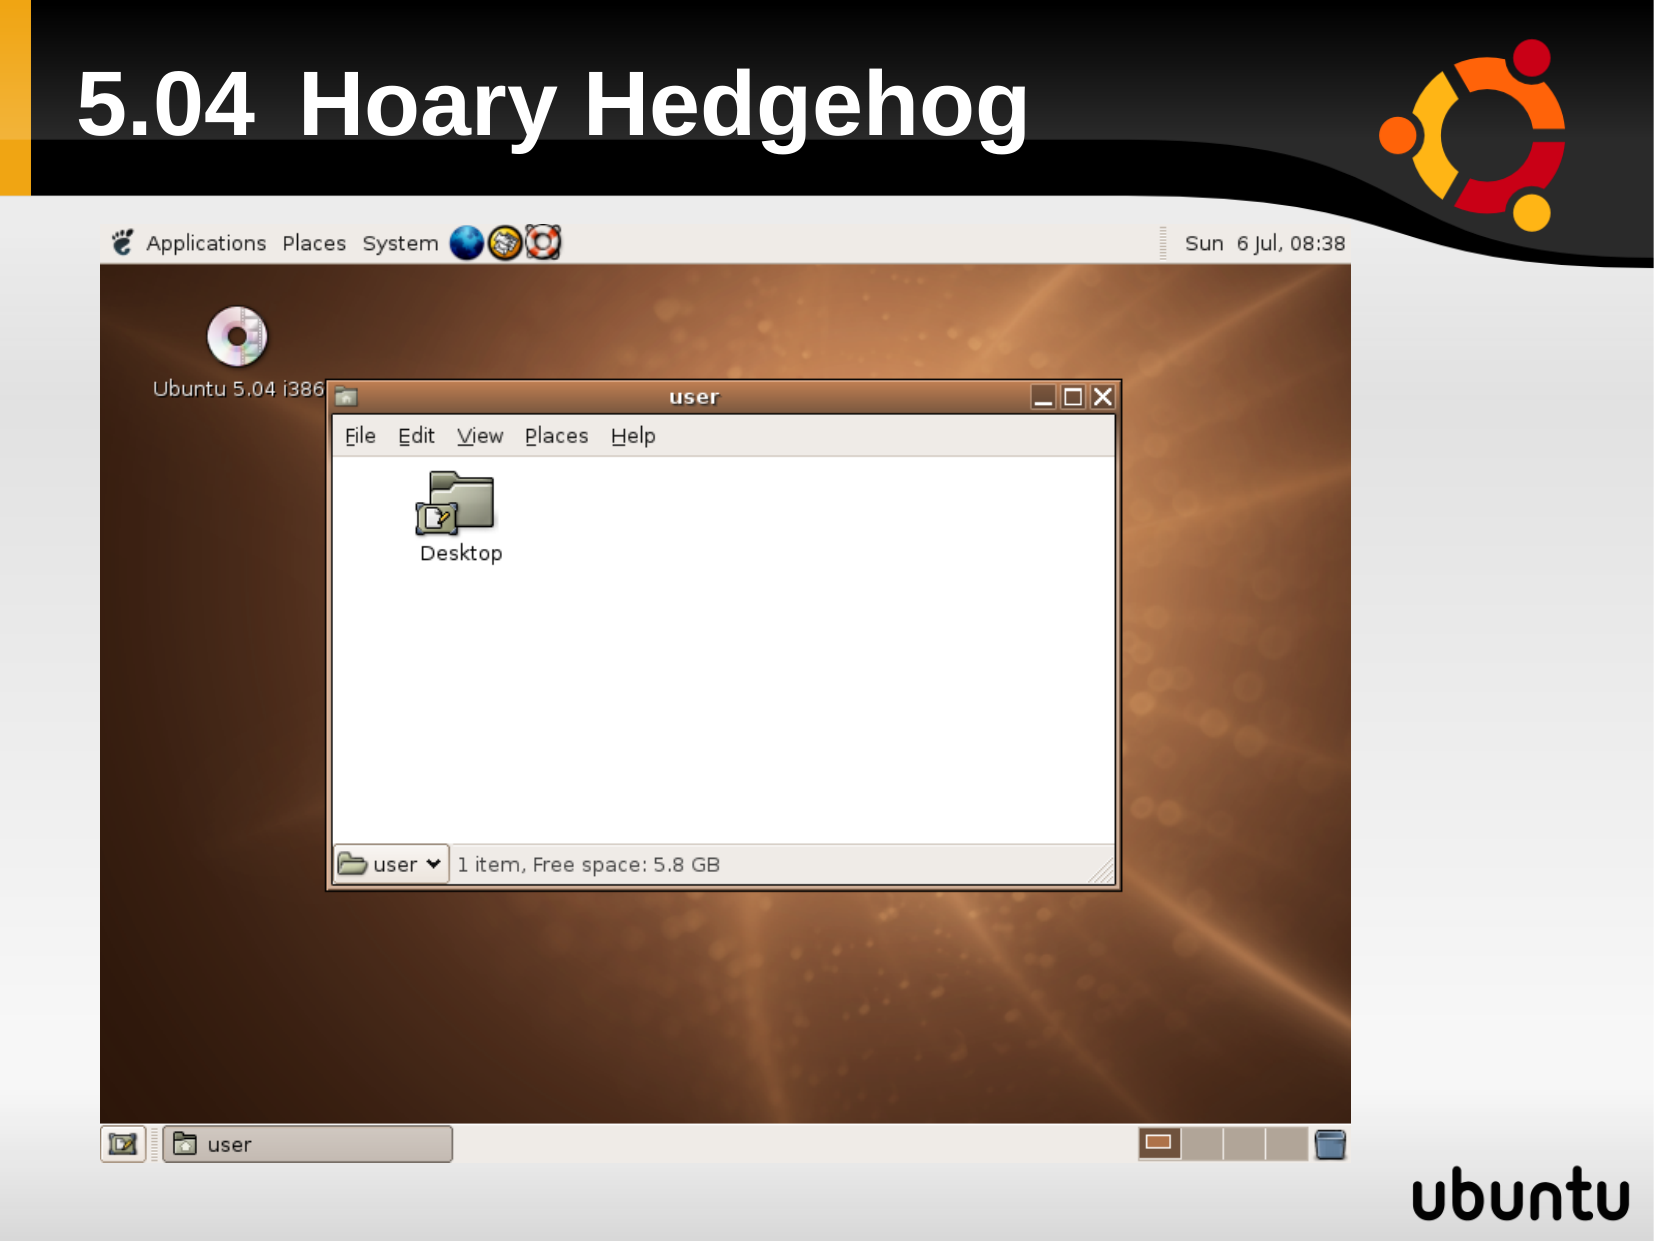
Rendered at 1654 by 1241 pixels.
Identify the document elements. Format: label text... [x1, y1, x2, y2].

picture [0, 0, 1654, 1241]
title 5.04 Hoary Hedgehog [76, 7, 1565, 200]
